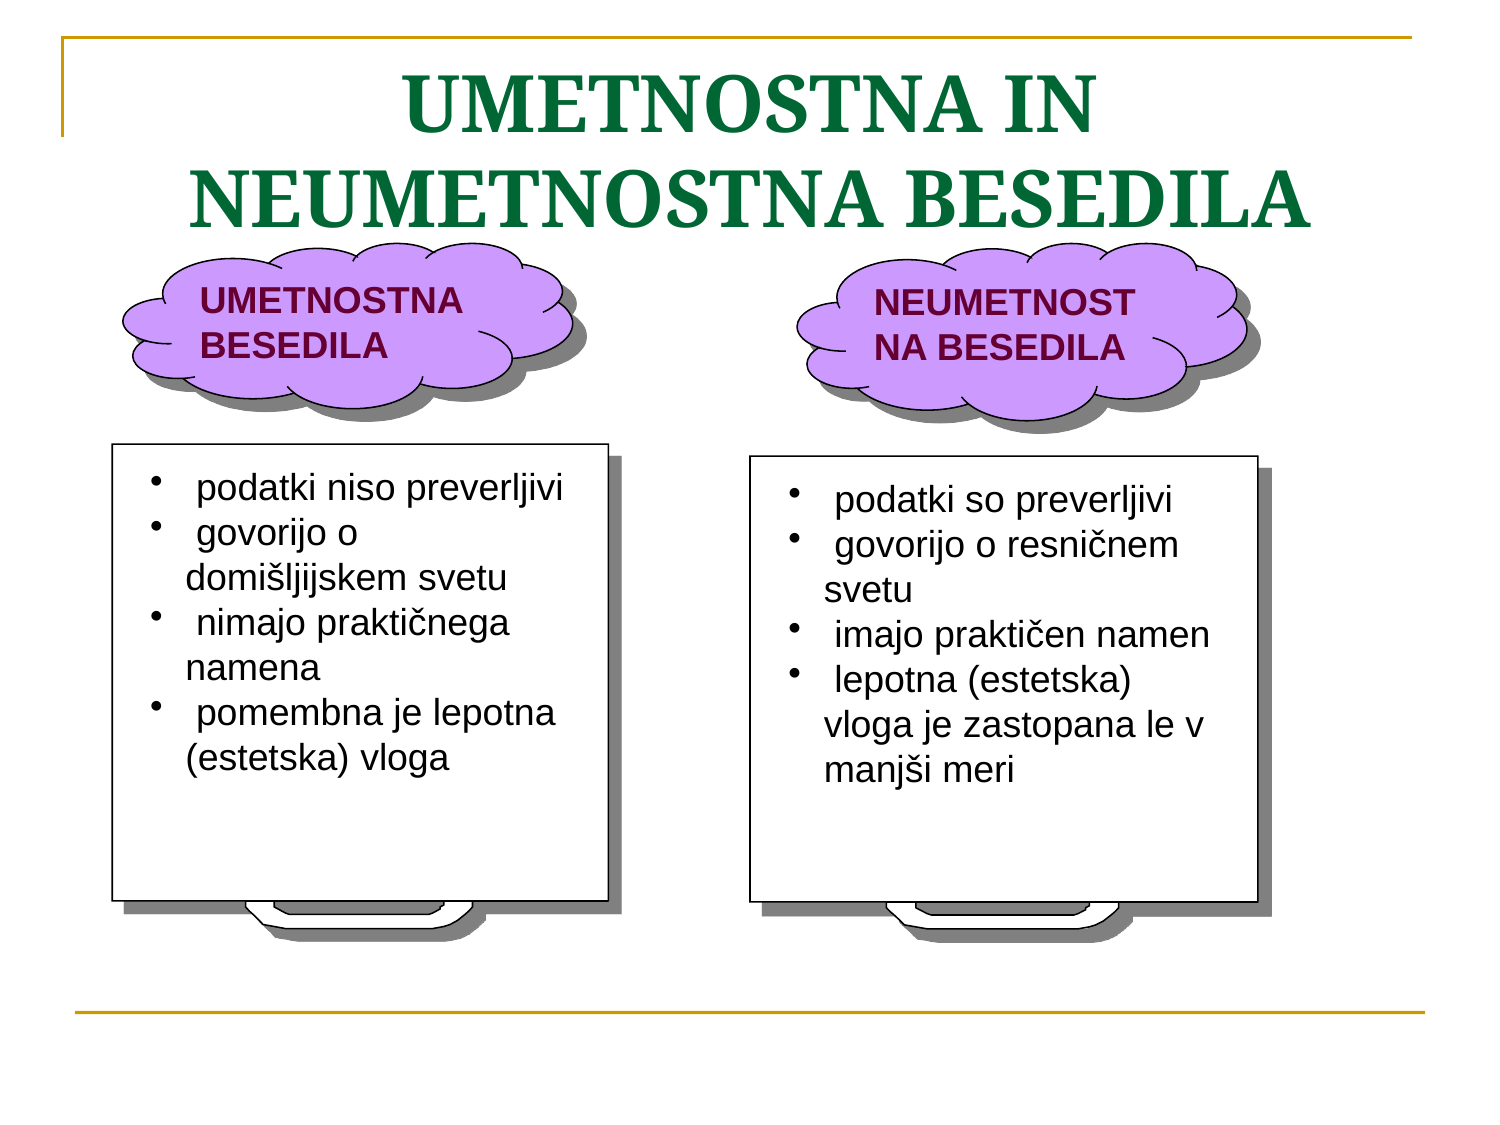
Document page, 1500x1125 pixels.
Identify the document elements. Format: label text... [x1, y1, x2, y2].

title UMETNOSTNA IN NEUMETNOSTNA BESEDILA [75, 45, 1425, 233]
text_box UMETNOSTNA BESEDILA [122, 243, 573, 409]
text_box NEUMETNOSTNA BESEDILA [797, 243, 1247, 421]
text_box podatki so preverljivi govorijo o resničnem svetu imajo praktičen namen lepotna (estetska) vloga je zastopana le v manjši meri [750, 456, 1258, 929]
text_box podatki niso preverljivi govorijo o domišljijskem svetu nimajo praktičnega namena pomembna je lepotna (estetska) vloga [112, 444, 609, 929]
